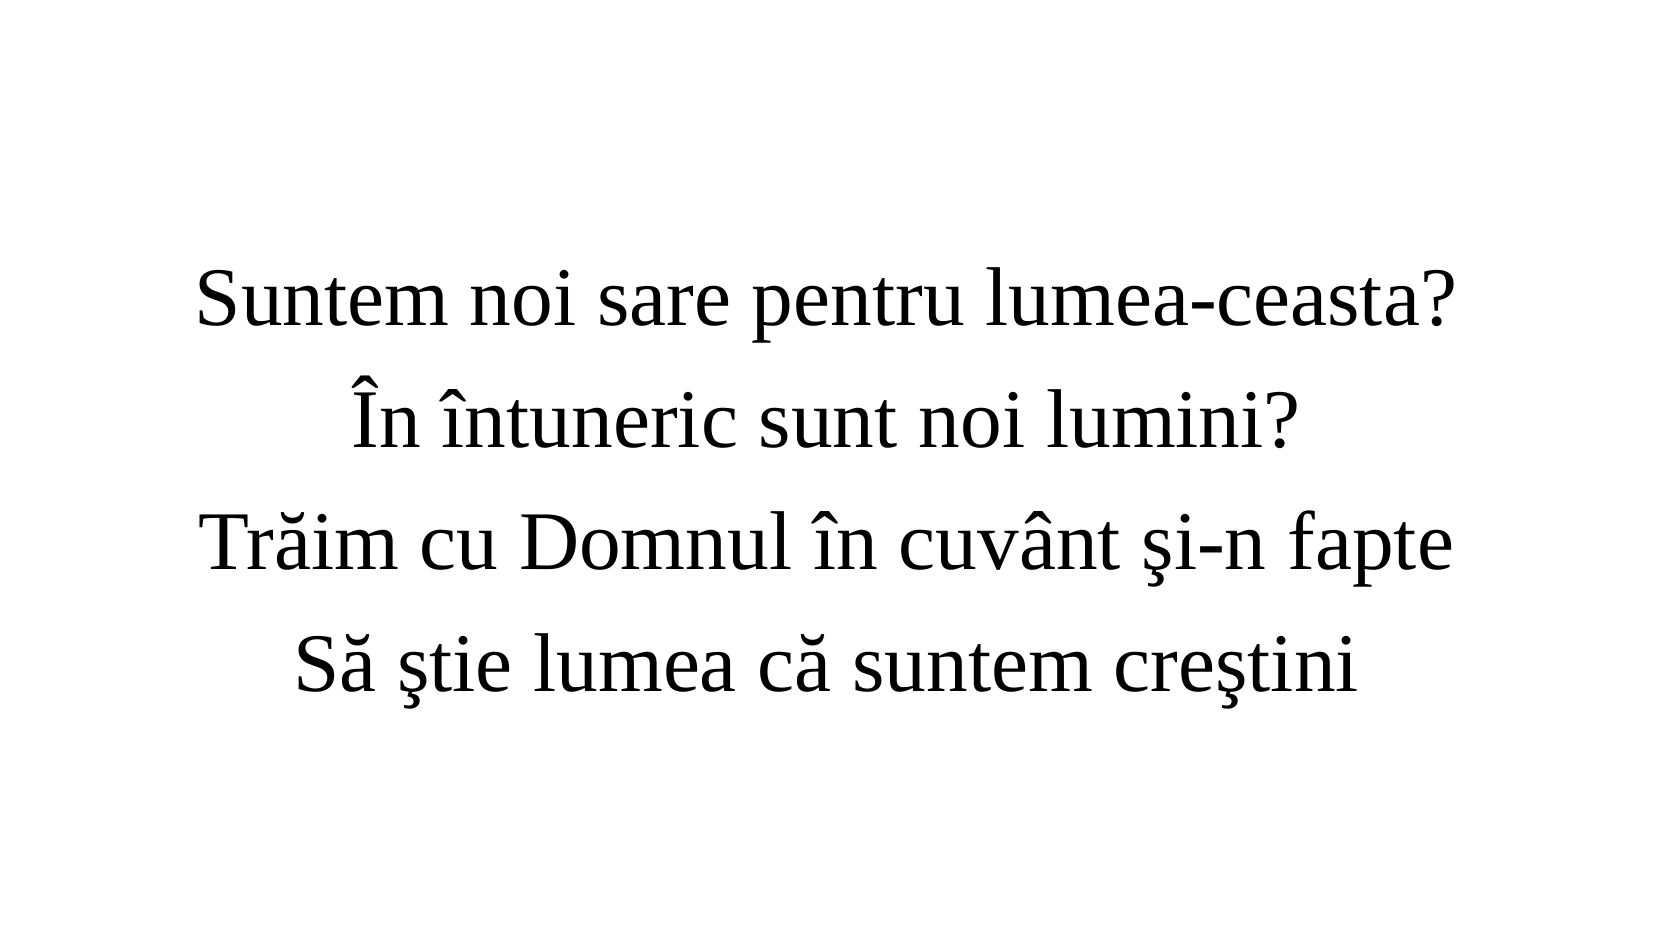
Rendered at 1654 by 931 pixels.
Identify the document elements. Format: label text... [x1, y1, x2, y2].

subtitle Suntem noi sare pentru lumea-ceasta? În întuneric sunt noi lumini? Trăim cu Domnul în cuvânt şi-n fapte Să ştie lumea că suntem creştini [118, 238, 1536, 712]
